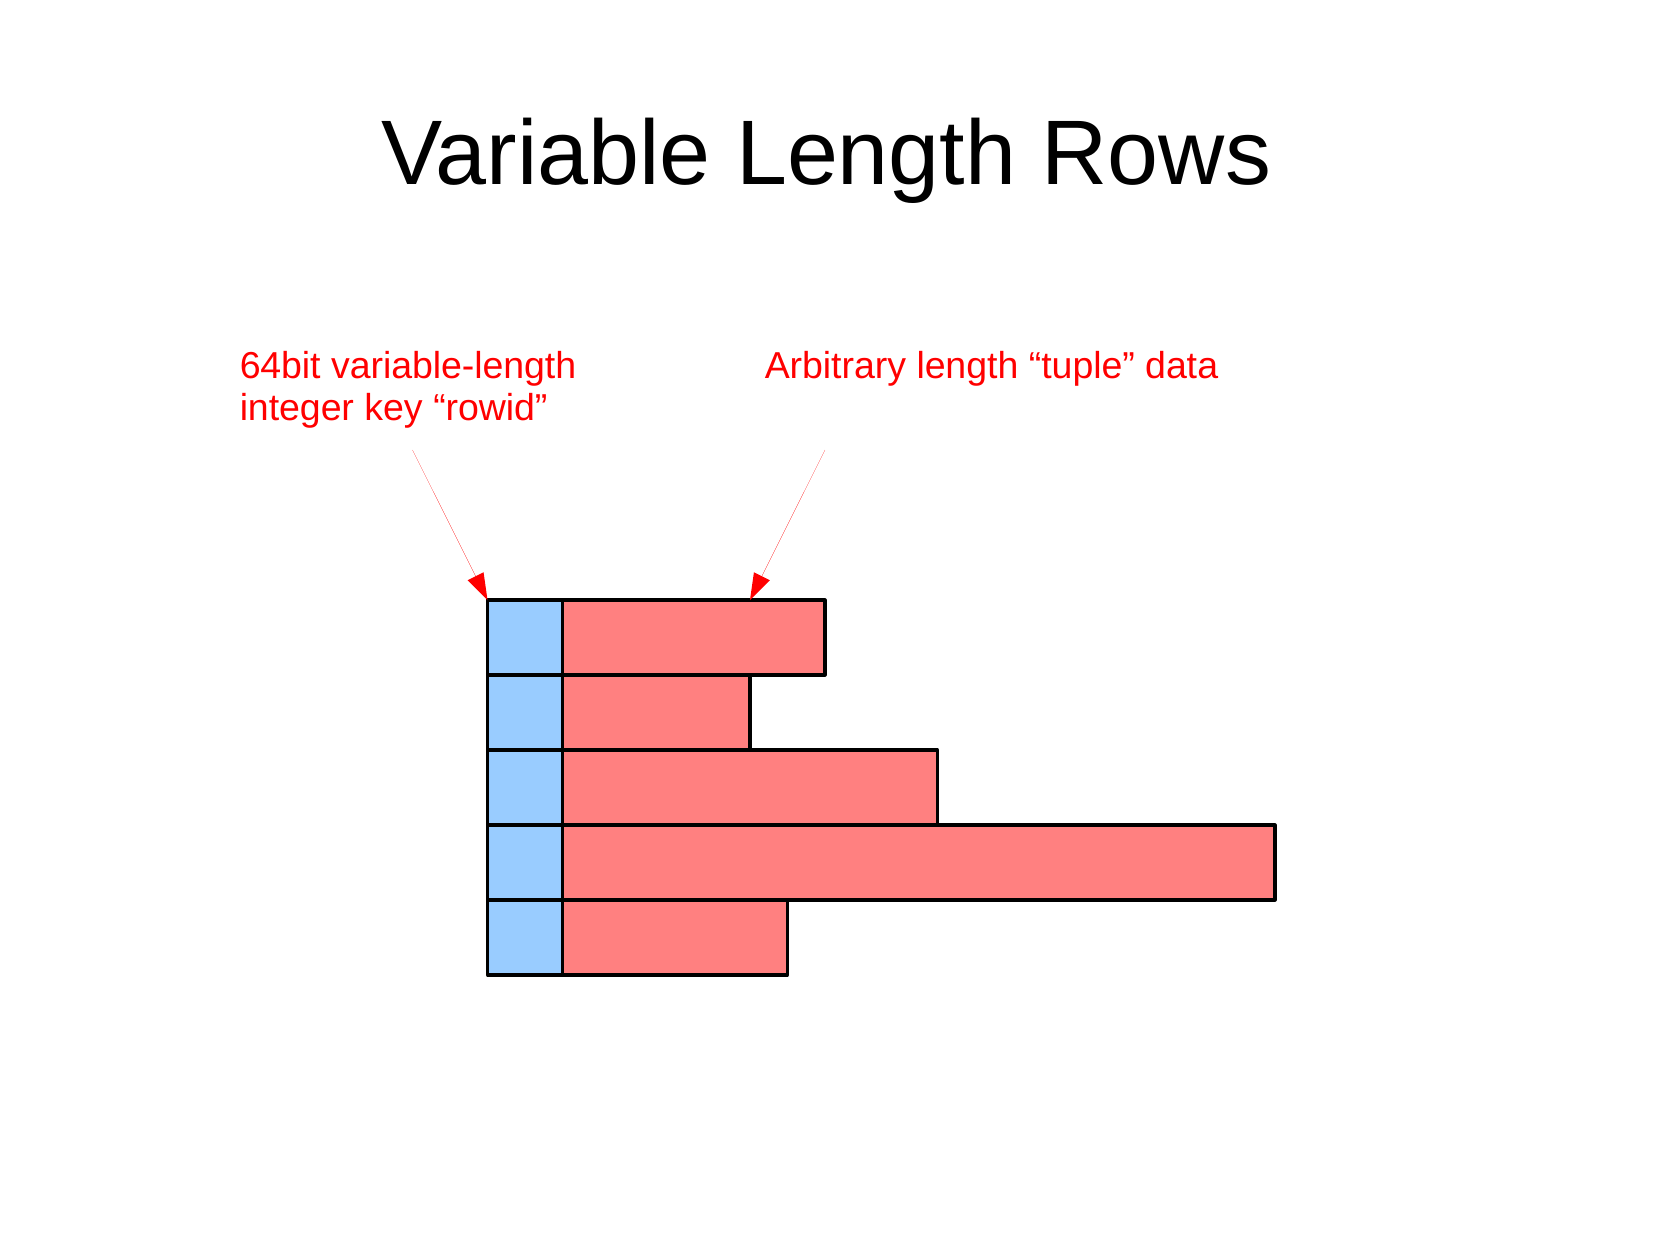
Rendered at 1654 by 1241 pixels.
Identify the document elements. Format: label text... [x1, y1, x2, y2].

title Variable Length Rows [82, 49, 1571, 257]
text_box [487, 600, 1276, 976]
text_box 64bit variable-length integer key “rowid” [225, 337, 593, 439]
text_box Arbitrary length “tuple” data [750, 337, 1235, 396]
